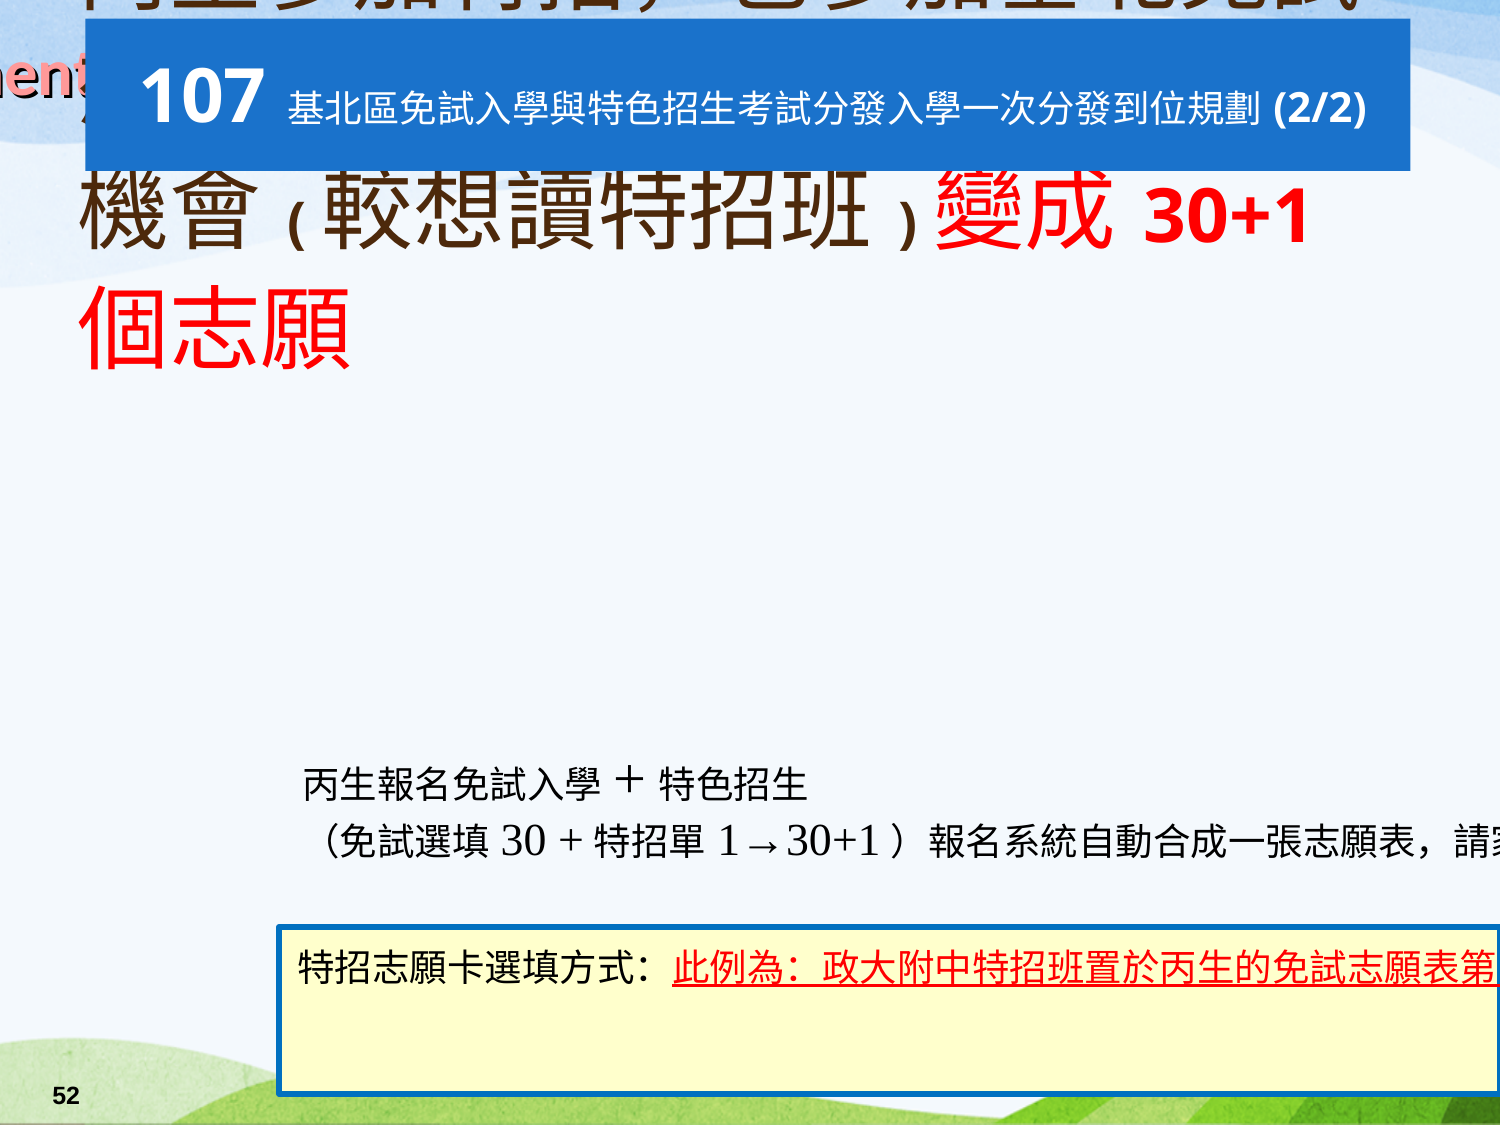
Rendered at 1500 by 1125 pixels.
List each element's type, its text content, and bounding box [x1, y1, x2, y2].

title 丙生參加特招，也參加基北免試想在政大附中或師大附中多一次機會(較想讀特招班)變成30+1個志願 [62, 135, 1392, 394]
text_box 52 [37, 1076, 132, 1115]
picture [0, 0, 1500, 1125]
text_box 107基北區免試入學與特色招生考試分發入學一次分發到位規劃(2/2) [85, 18, 1411, 171]
text_box 特招志願卡選填方式：此例為：政大附中特招班置於丙生的免試志願表第「3」志願之後，且該特招志願不計列於免試的志願數，也就是特招的志願沒有採計志願序積分 [279, 927, 1500, 1094]
text_box 丙生報名免試入學+特色招生 （免試選填30 +特招單1→30+1）報名系統自動合成一張志願表，請家長簽名 [287, 739, 1473, 925]
